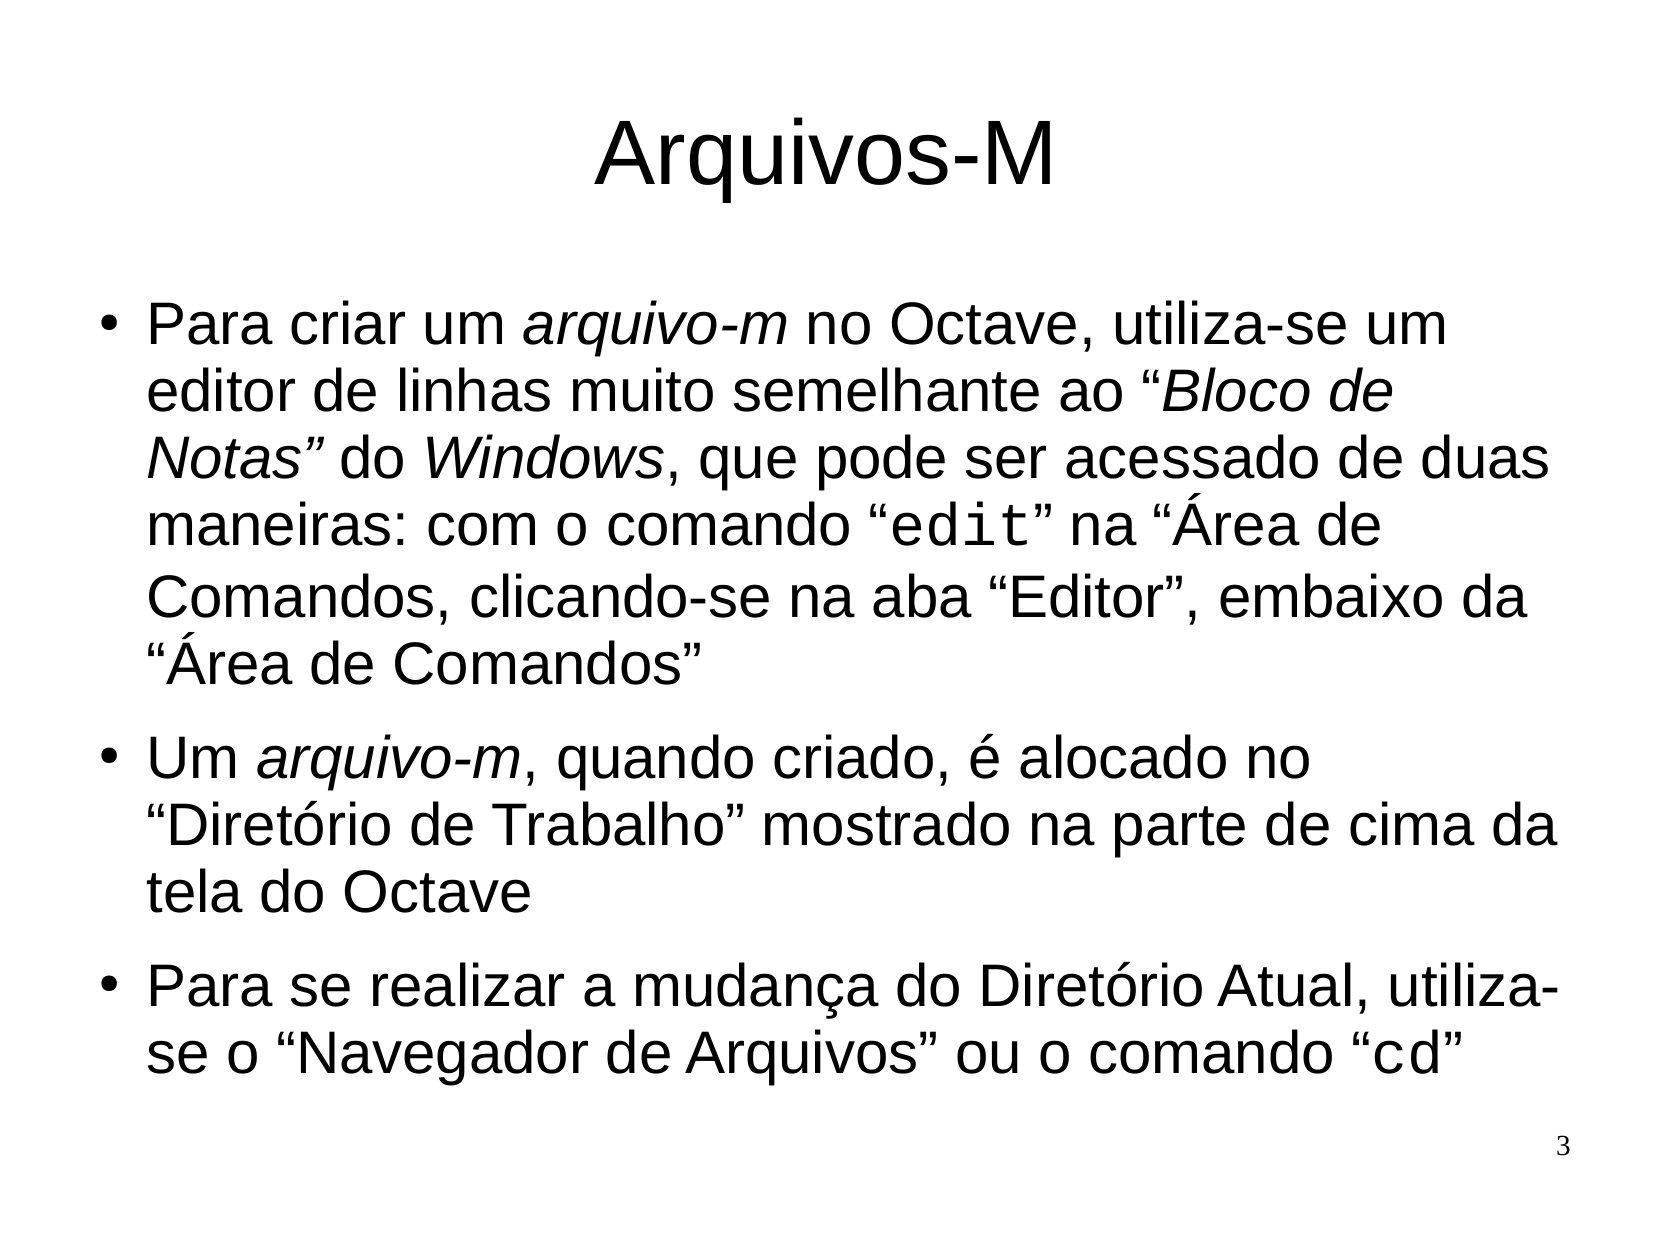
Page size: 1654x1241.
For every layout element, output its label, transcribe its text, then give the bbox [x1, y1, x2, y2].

list Para criar um arquivo-m no Octave, utiliza-se um editor de linhas muito semelhante ao “Bloco de Notas” do Windows, que pode ser acessado de duas maneiras: com o comando “edit” na “Área de Comandos, clicando-se na aba “Editor”, embaixo da “Área de Comandos” Um arquivo-m, quando criado, é alocado no “Diretório de Trabalho” mostrado na parte de cima da tela do Octave Para se realizar a mudança do Diretório Atual, utiliza-se o “Navegador de Arquivos” ou o comando “cd” [82, 290, 1571, 1146]
title Arquivos-M [82, 49, 1571, 257]
